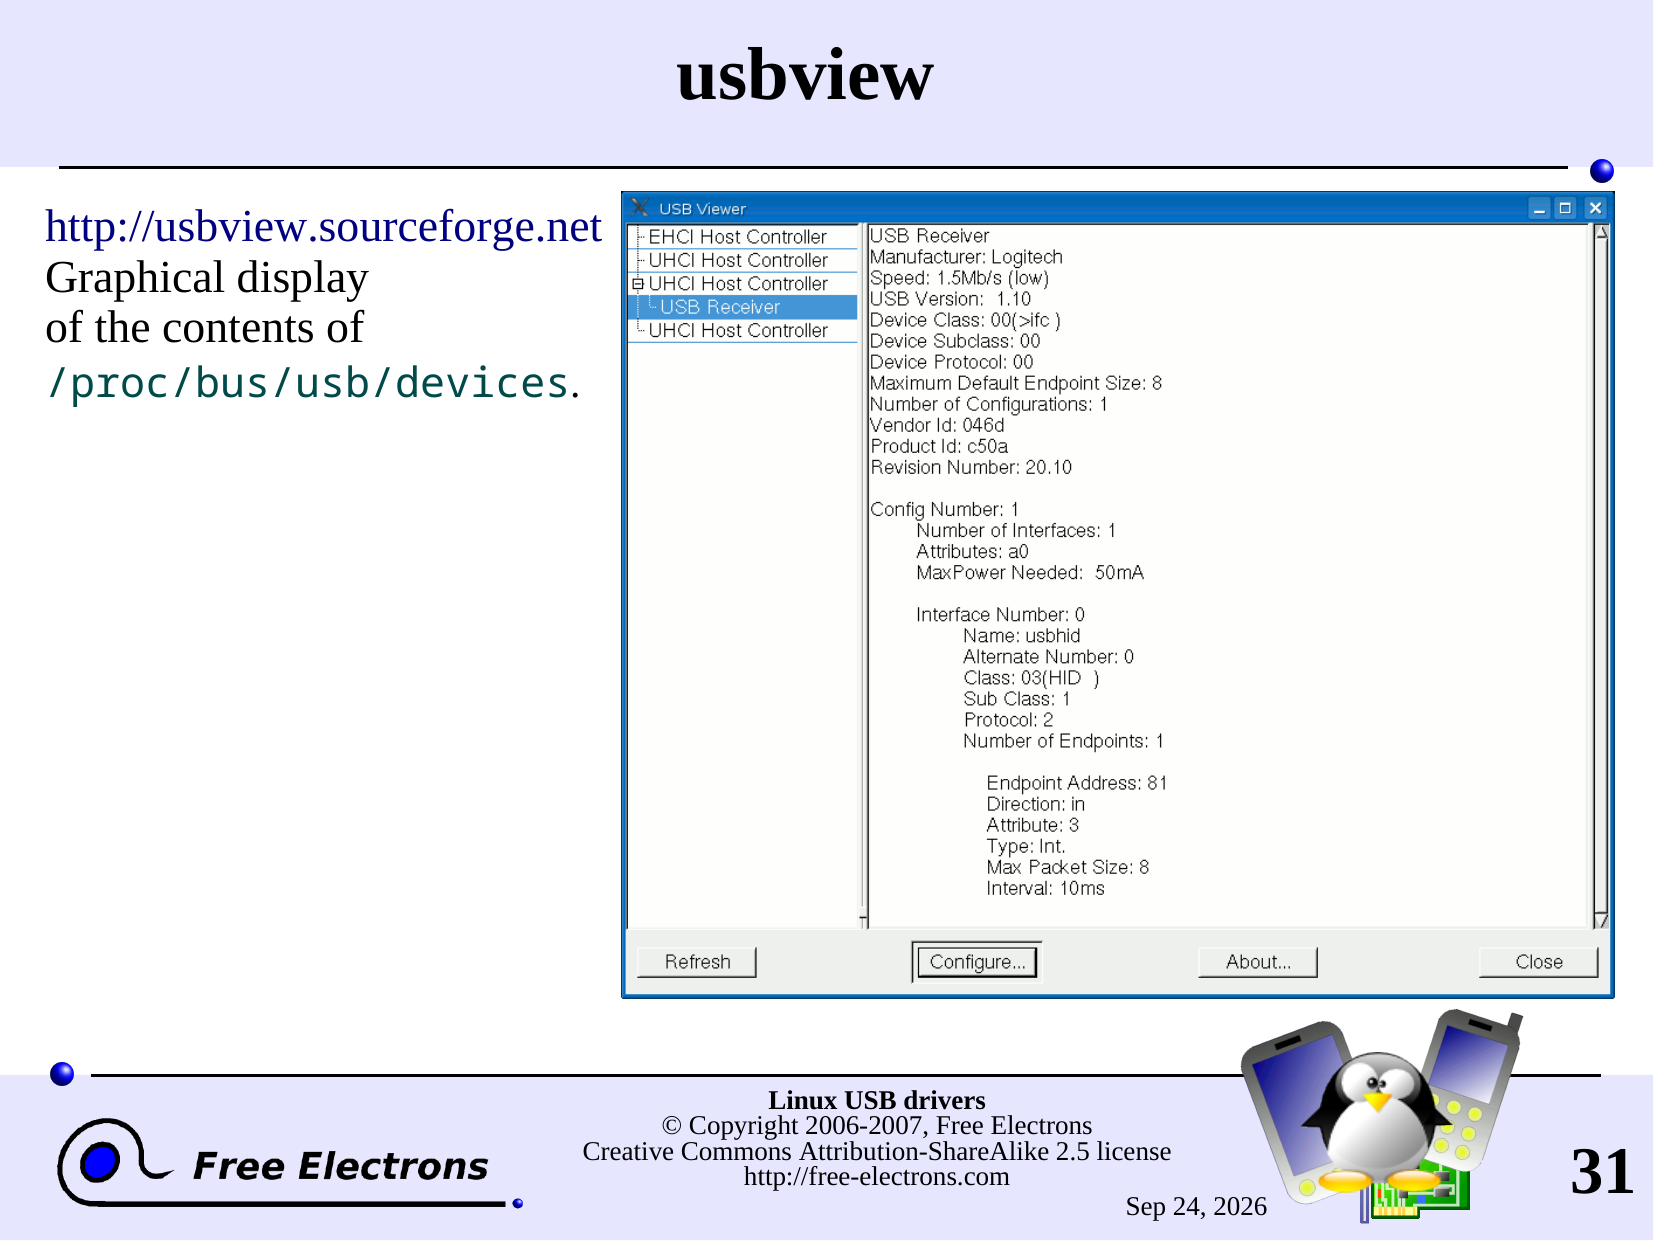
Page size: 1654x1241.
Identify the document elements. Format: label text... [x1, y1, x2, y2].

picture [50, 1107, 527, 1216]
picture [621, 191, 1615, 1241]
title usbview [60, 25, 1551, 124]
list http://usbview.sourceforge.net Graphical display of the contents of /proc/bus/usb/devices. [27, 200, 610, 1051]
